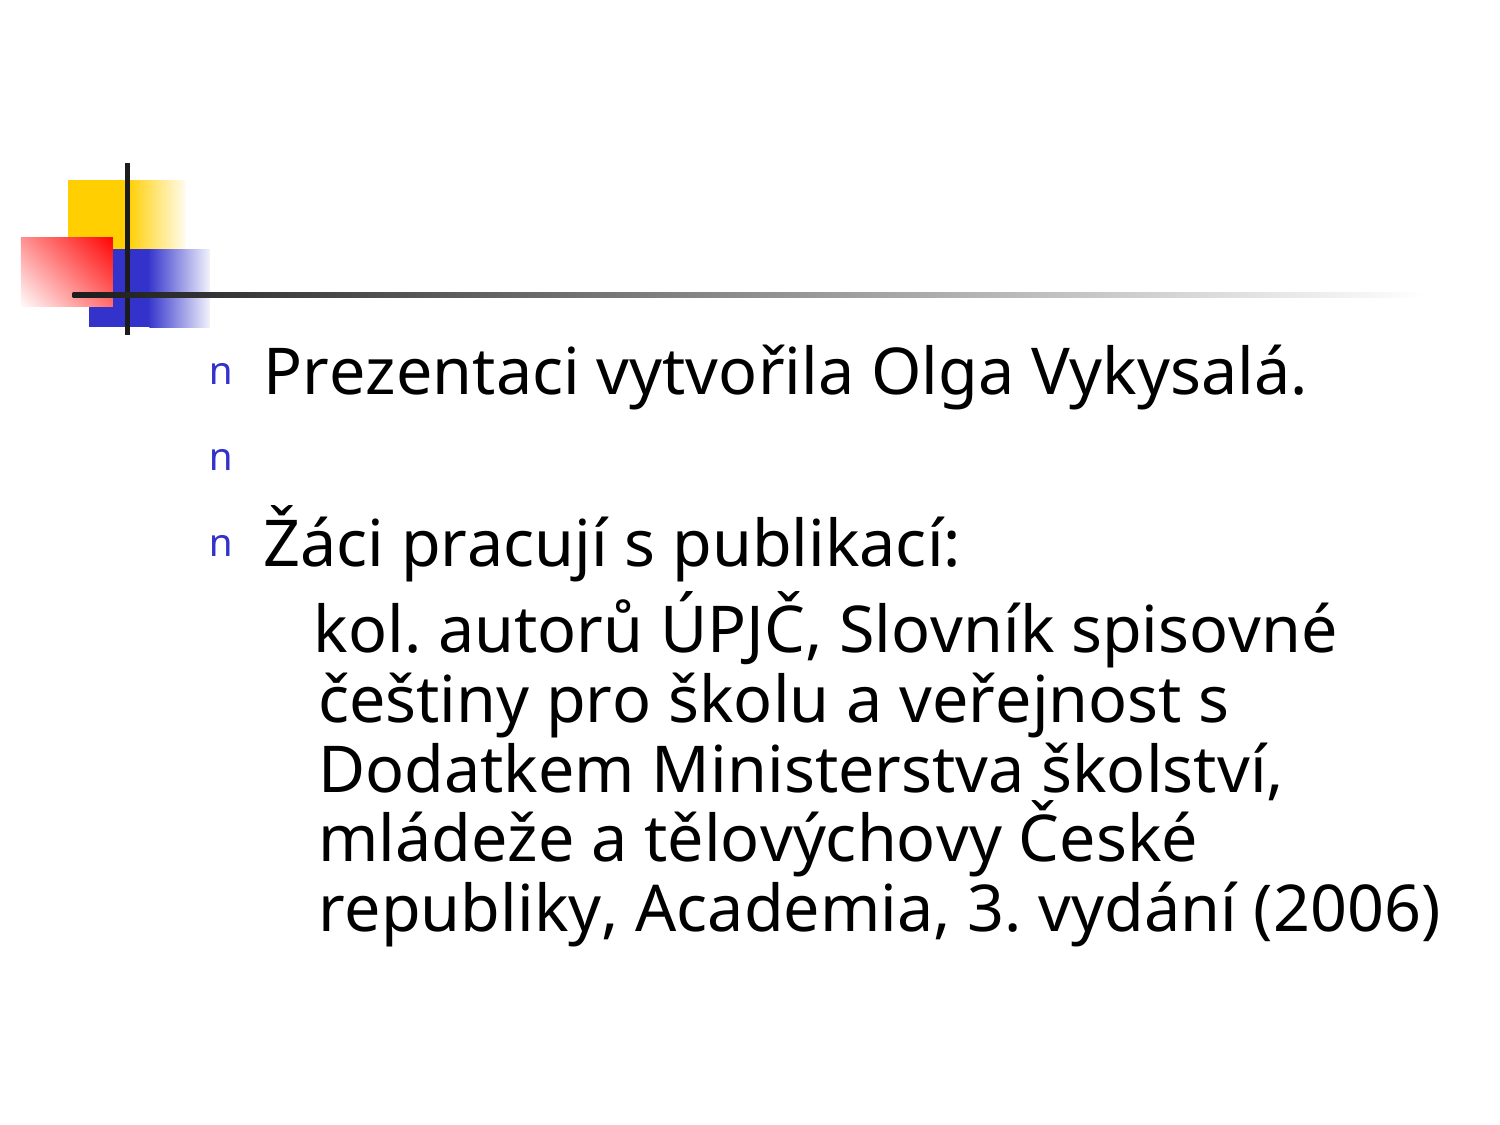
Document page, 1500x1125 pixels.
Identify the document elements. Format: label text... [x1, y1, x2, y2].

list Prezentaci vytvořila Olga Vykysalá. Žáci pracují s publikací: kol. autorů ÚPJČ, Slovník spisovné češtiny pro školu a veřejnost s Dodatkem Ministerstva školství, mládeže a tělovýchovy České republiky, Academia, 3. vydání (2006) [193, 331, 1469, 1007]
